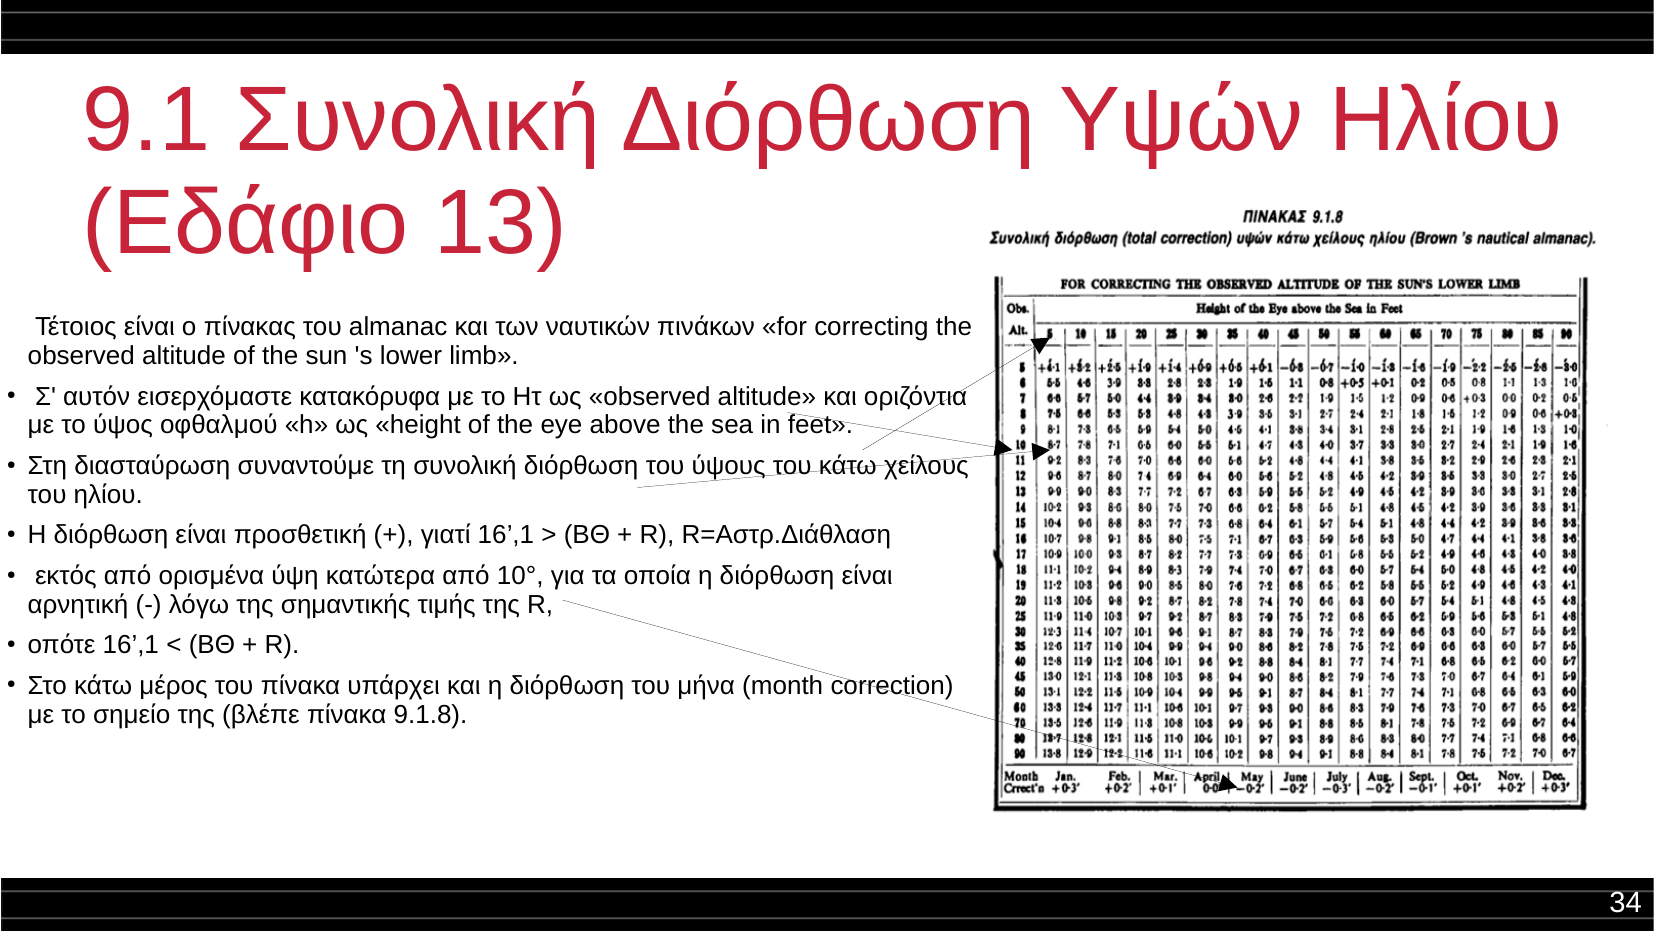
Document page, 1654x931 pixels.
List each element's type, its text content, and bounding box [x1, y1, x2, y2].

picture [975, 445, 994, 456]
picture [1, 0, 1654, 54]
title 9.1 Συνολική Διόρθωση Υψών Ηλίου (Εδάφιο 13) [82, 67, 1571, 271]
list Τέτοιος είναι ο πίνακας του almanac και των ναυτικών πινάκων «for correcting the observed altitude of the sun 's lower limb». Σ' αυτόν εισερχόμαστε κατακόρυφα με το Ητ ως «observed altitude» και οριζόντια με το ύψος οφθαλμού «h» ως «height of the eye above the sea in feet». Στη διασταύρωση συναντούμε τη συνολική διόρθωση του ύψους του κάτω χείλους του ηλίου. Η διόρθωση είναι προσθετική (+), γιατί 16’,1 > (ΒΘ + R), R=Αστρ.Διάθλαση εκτός από ορισμένα ύψη κατώτερα από 10°, για τα οποία η διόρθωση είναι αρνητική (-) λόγω της σημαντικής τιμής της R, οπότε 16’,1 < (ΒΘ + R). Στο κάτω μέρος του πίνακα υπάρχει και η διόρθωση του μήνα (month correction) με το σημείο της (βλέπε πίνακα 9.1.8). [0, 271, 976, 863]
picture [975, 187, 1613, 826]
picture [1, 878, 1654, 931]
